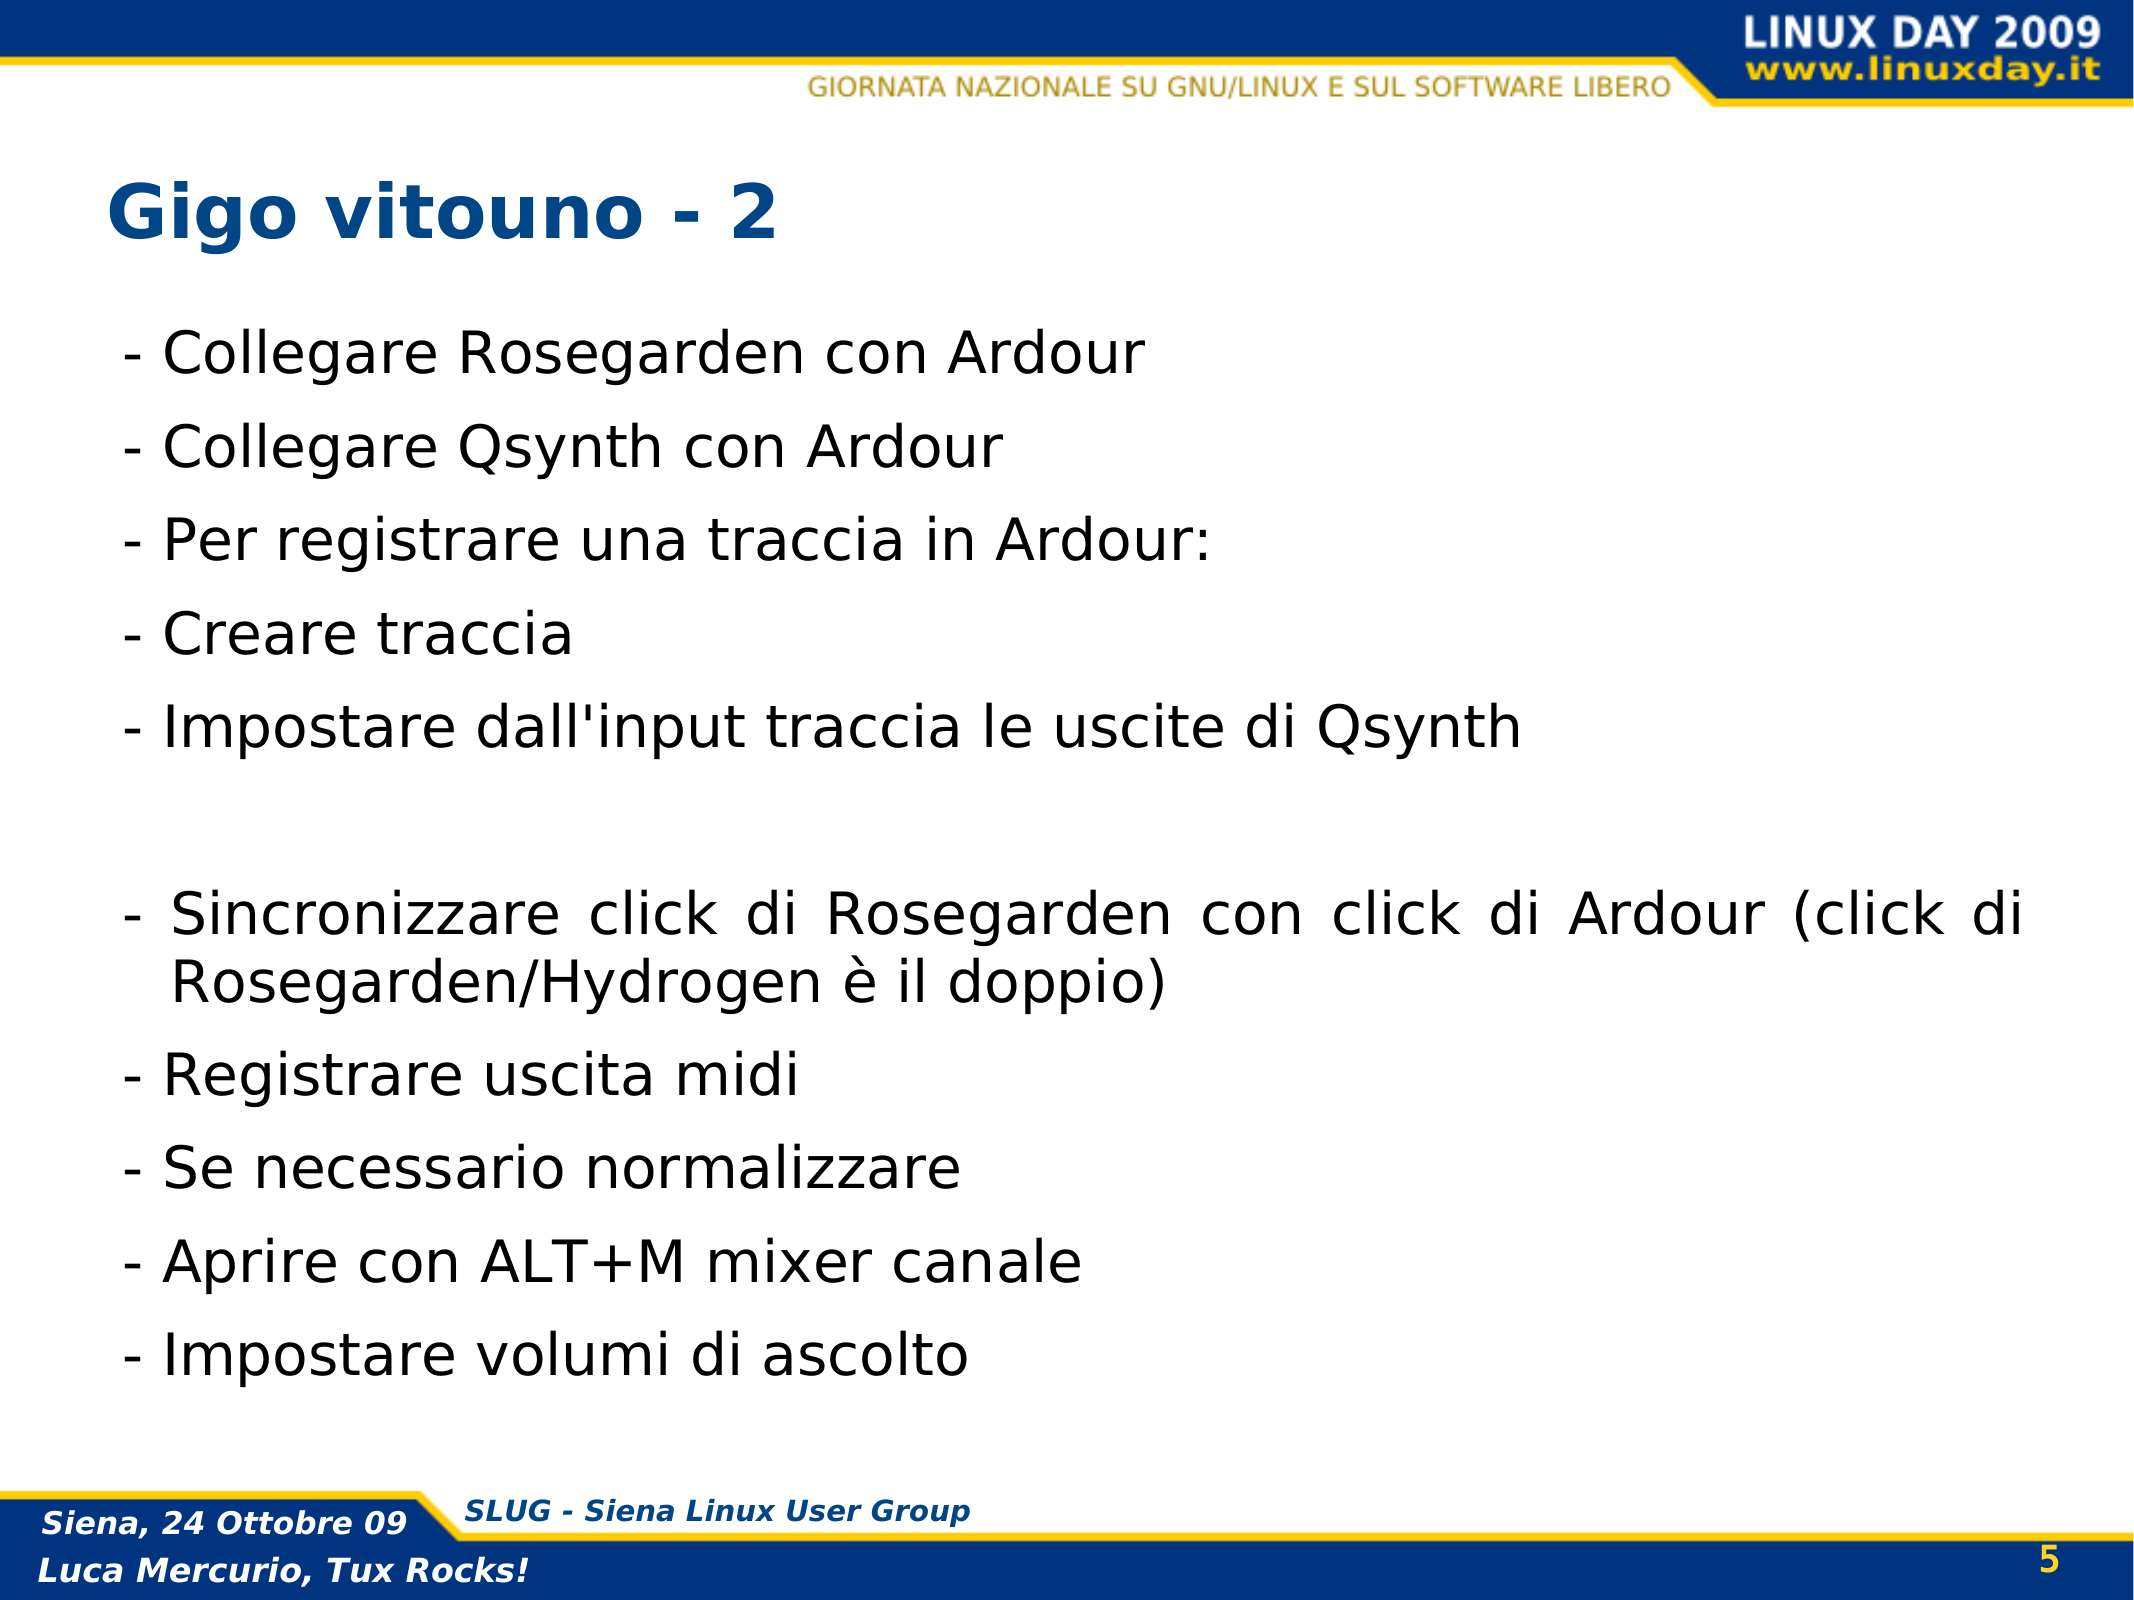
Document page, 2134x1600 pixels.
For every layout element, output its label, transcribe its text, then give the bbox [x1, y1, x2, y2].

title Gigo vitouno - 2 [106, 159, 2080, 267]
list - Collegare Rosegarden con Ardour - Collegare Qsynth con Ardour - Per registrare una traccia in Ardour: - Creare traccia - Impostare dall'input traccia le uscite di Qsynth - Sincronizzare click di Rosegarden con click di Ardour (click di Rosegarden/Hydrogen è il doppio) - Registrare uscita midi - Se necessario normalizzare - Aprire con ALT+M mixer canale - Impostare volumi di ascolto [106, 319, 2027, 1441]
picture [0, 0, 2134, 1600]
